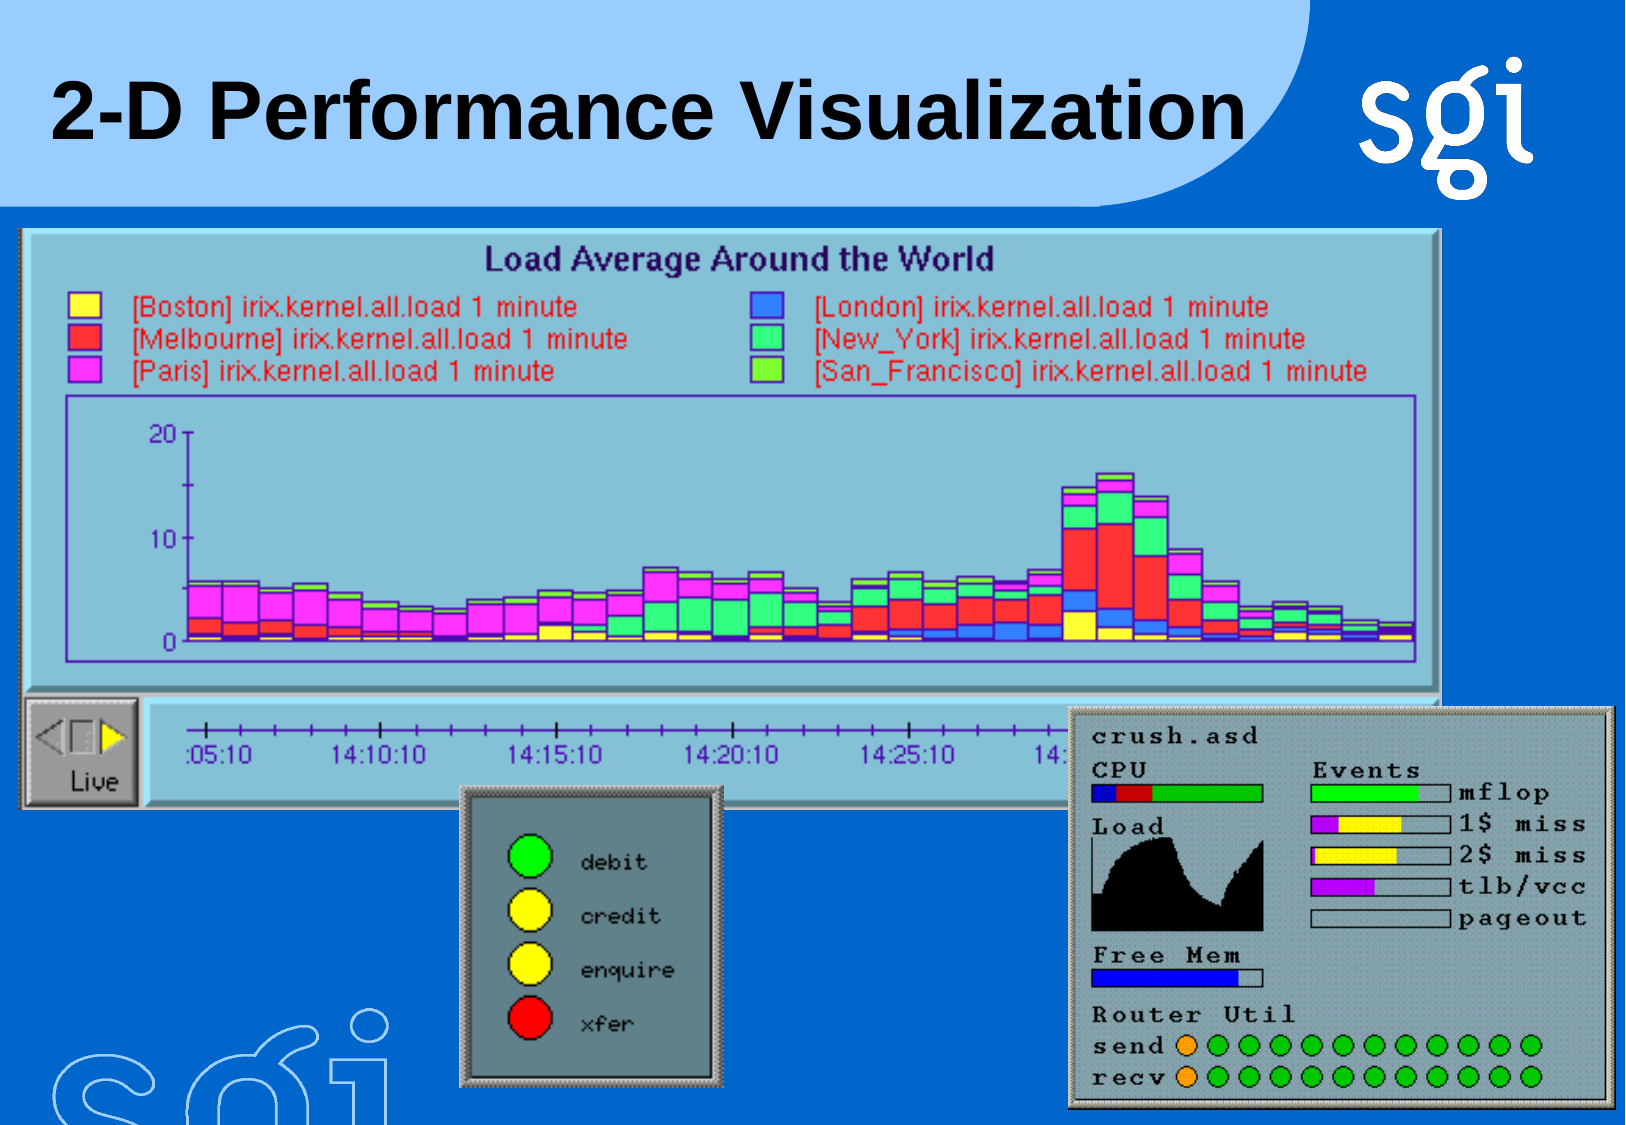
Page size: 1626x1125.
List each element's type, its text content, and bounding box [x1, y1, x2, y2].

picture [18, 228, 1616, 1110]
title 2-D Performance Visualization [36, 33, 1318, 199]
